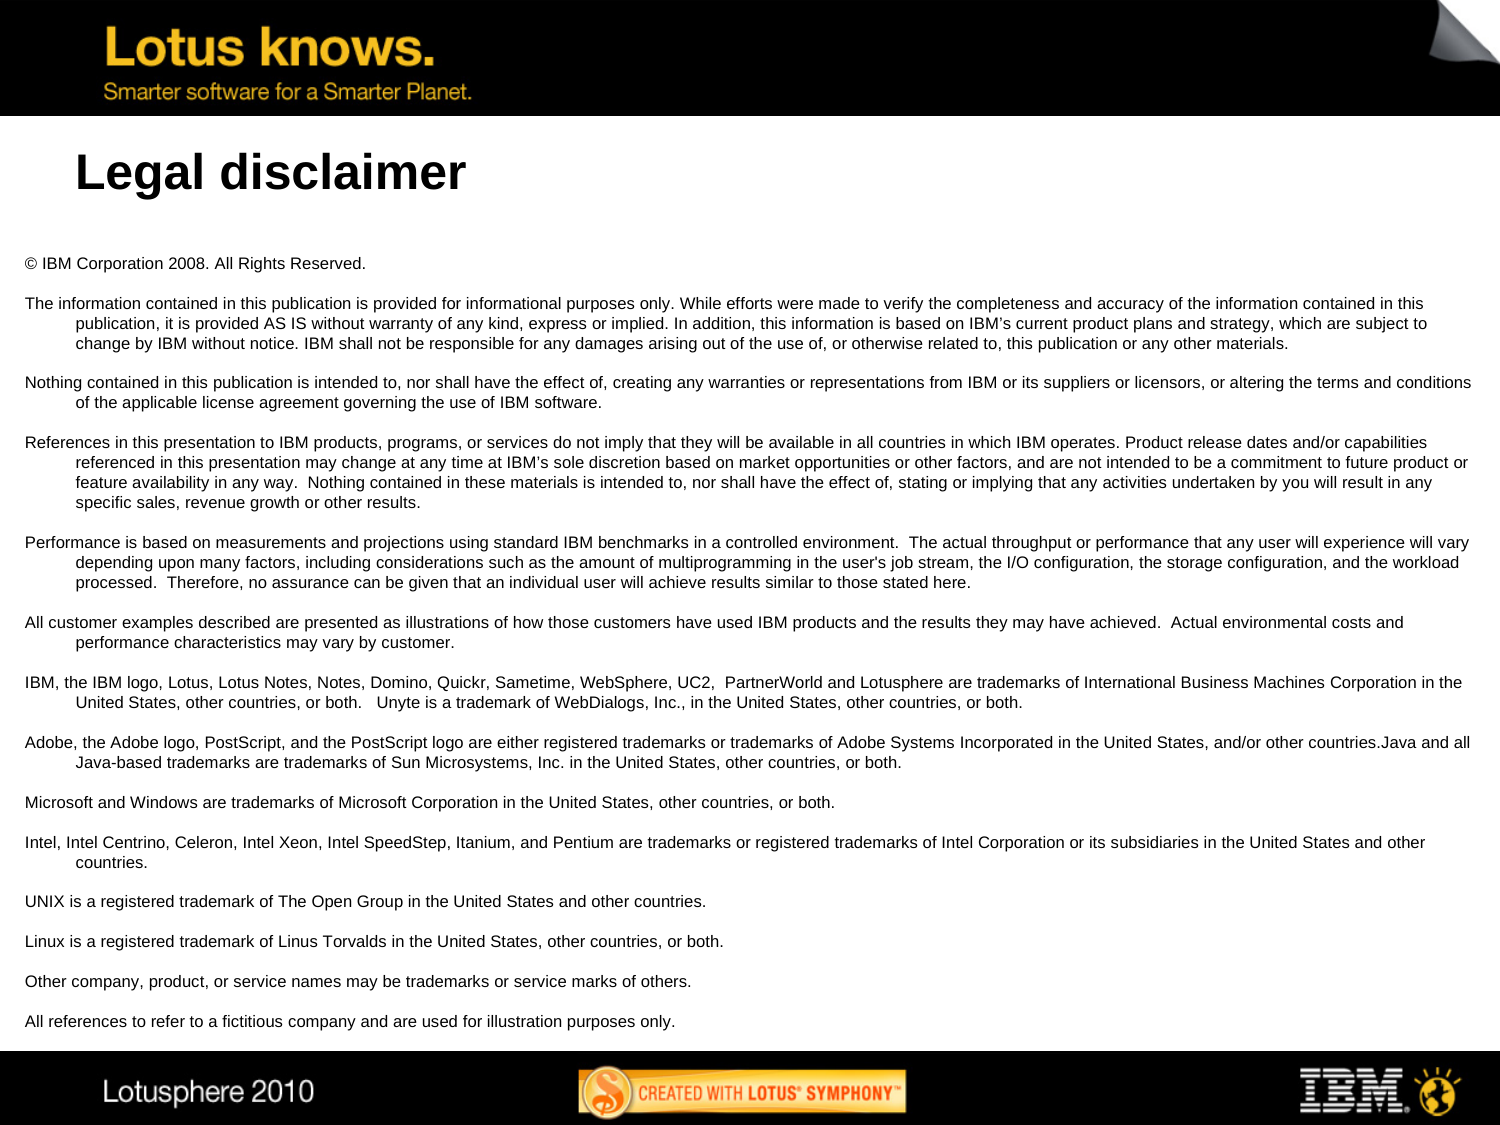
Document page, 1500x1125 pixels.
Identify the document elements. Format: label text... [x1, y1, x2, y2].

picture [0, 0, 1500, 114]
picture [0, 1053, 1500, 1125]
list © IBM Corporation 2008. All Rights Reserved. The information contained in this publication is provided for informational purposes only. While efforts were made to verify the completeness and accuracy of the information contained in this publication, it is provided AS IS without warranty of any kind, express or implied. In addition, this information is based on IBM’s current product plans and strategy, which are subject to change by IBM without notice. IBM shall not be responsible for any damages arising out of the use of, or otherwise related to, this publication or any other materials. Nothing contained in this publication is intended to, nor shall have the effect of, creating any warranties or representations from IBM or its suppliers or licensors, or altering the terms and conditions of the applicable license agreement governing the use of IBM software. References in this presentation to IBM products, programs, or services do not imply that they will be available in all countries in which IBM operates. Product release dates and/or capabilities referenced in this presentation may change at any time at IBM’s sole discretion based on market opportunities or other factors, and are not intended to be a commitment to future product or feature availability in any way. Nothing contained in these materials is intended to, nor shall have the effect of, stating or implying that any activities undertaken by you will result in any specific sales, revenue growth or other results. Performance is based on measurements and projections using standard IBM benchmarks in a controlled environment. The actual throughput or performance that any user will experience will vary depending upon many factors, including considerations such as the amount of multiprogramming in the user's job stream, the I/O configuration, the storage configuration, and the workload processed. Therefore, no assurance can be given that an individual user will achieve results similar to those stated here. All customer examples described are presented as illustrations of how those customers have used IBM products and the results they may have achieved. Actual environmental costs and performance characteristics may vary by customer. IBM, the IBM logo, Lotus, Lotus Notes, Notes, Domino, Quickr, Sametime, WebSphere, UC2, PartnerWorld and Lotusphere are trademarks of International Business Machines Corporation in the United States, other countries, or both. Unyte is a trademark of WebDialogs, Inc., in the United States, other countries, or both. Adobe, the Adobe logo, PostScript, and the PostScript logo are either registered trademarks or trademarks of Adobe Systems Incorporated in the United States, and/or other countries.Java and all Java-based trademarks are trademarks of Sun Microsystems, Inc. in the United States, other countries, or both. Microsoft and Windows are trademarks of Microsoft Corporation in the United States, other countries, or both. Intel, Intel Centrino, Celeron, Intel Xeon, Intel SpeedStep, Itanium, and Pentium are trademarks or registered trademarks of Intel Corporation or its subsidiaries in the United States and other countries. UNIX is a registered trademark of The Open Group in the United States and other countries. Linux is a registered trademark of Linus Torvalds in the United States, other countries, or both. Other company, product, or service names may be trademarks or service marks of others. All references to refer to a fictitious company and are used for illustration purposes only. [24, 249, 1488, 1032]
title Legal disclaimer [74, 137, 1475, 200]
